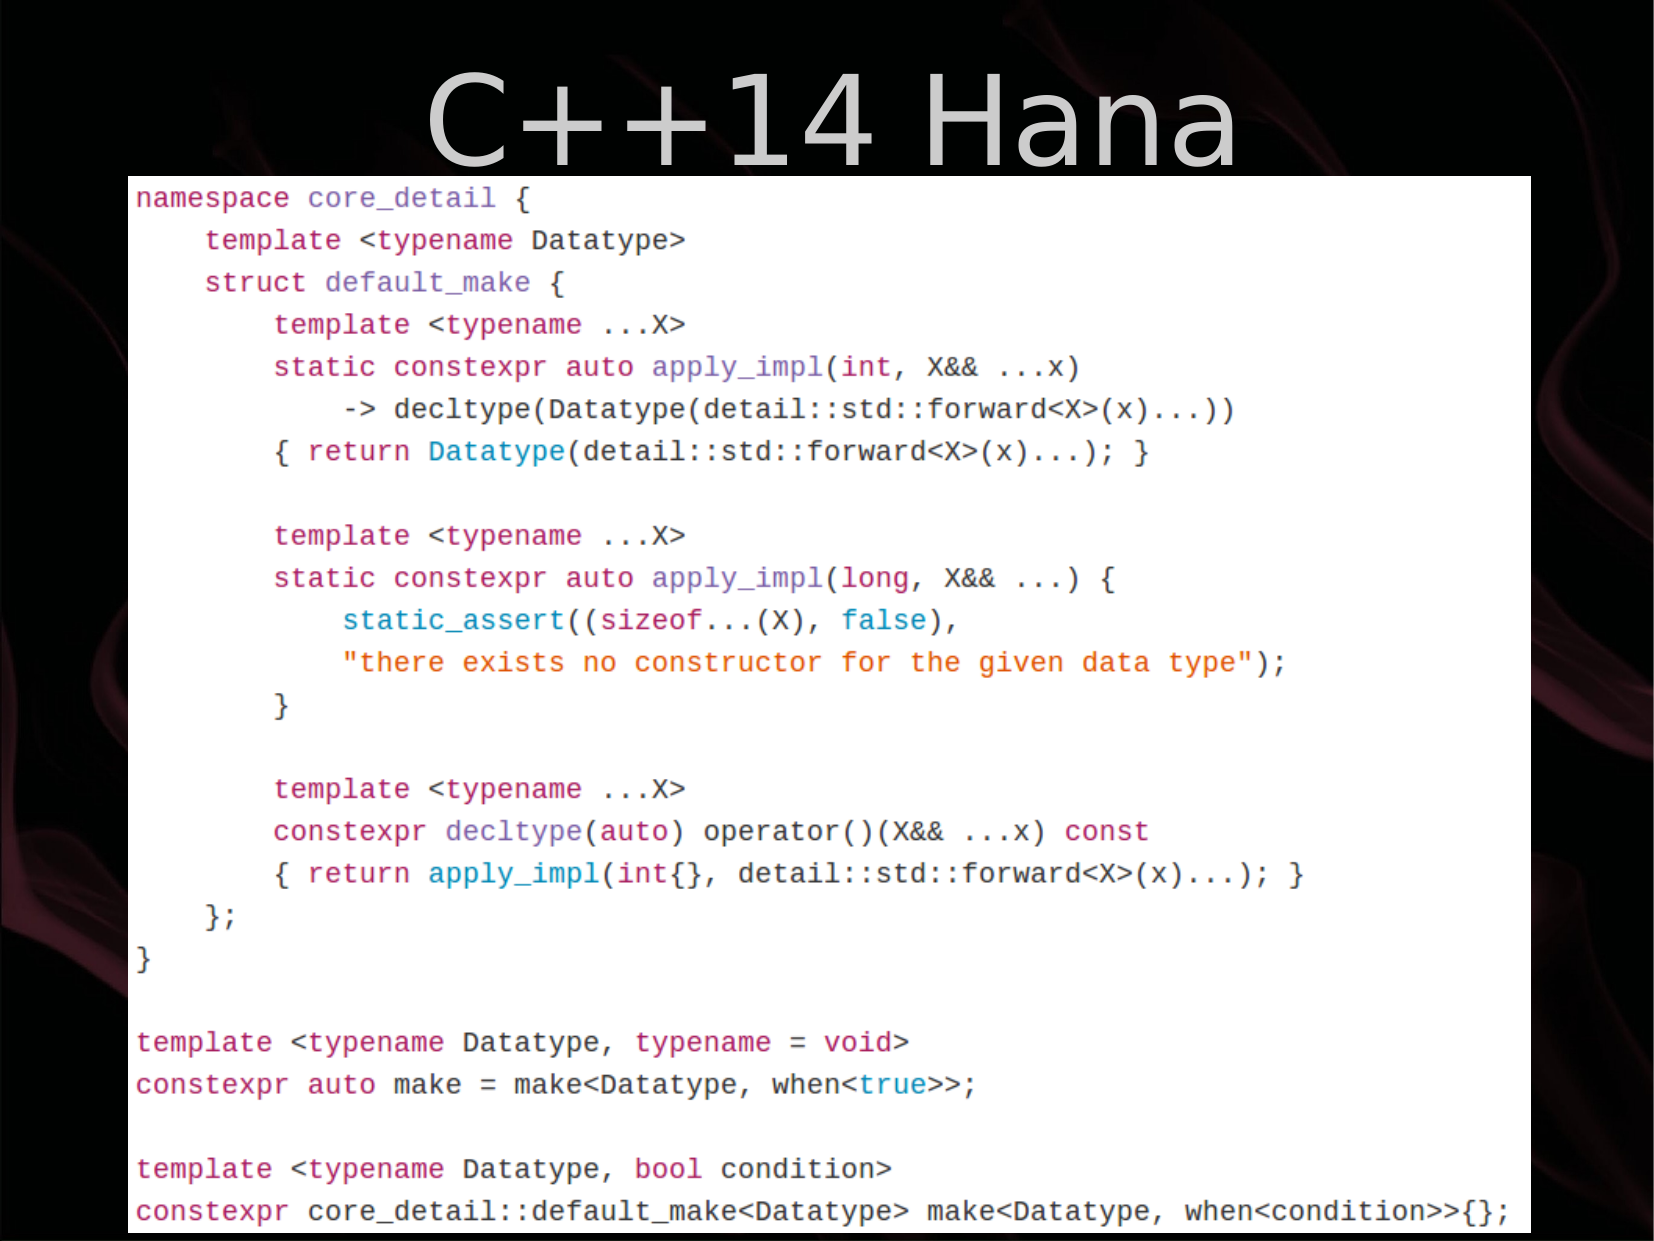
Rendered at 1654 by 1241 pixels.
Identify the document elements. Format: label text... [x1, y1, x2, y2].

picture [0, 0, 1654, 1241]
title C++14 Hana [90, 45, 1579, 200]
